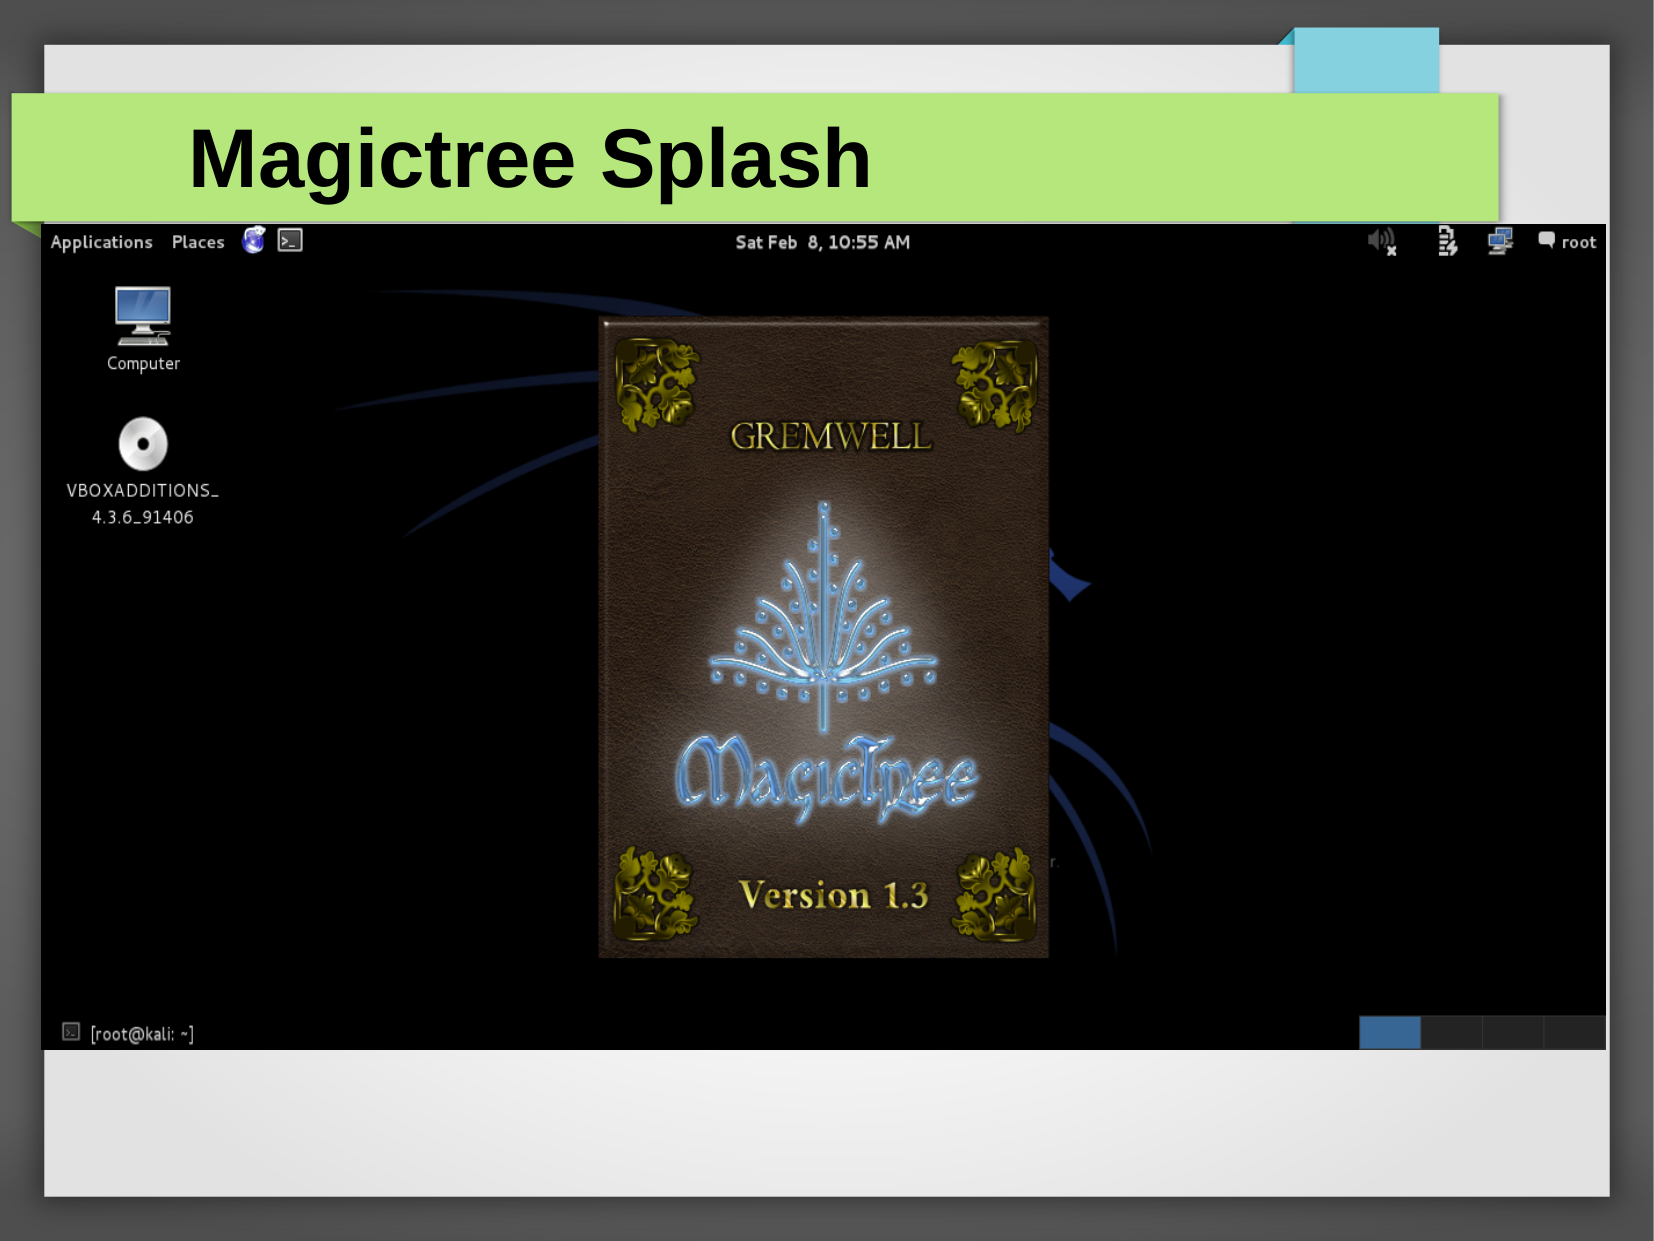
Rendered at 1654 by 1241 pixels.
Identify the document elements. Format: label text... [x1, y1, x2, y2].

picture [0, 0, 1654, 1241]
text_box Magictree Splash [174, 105, 889, 213]
